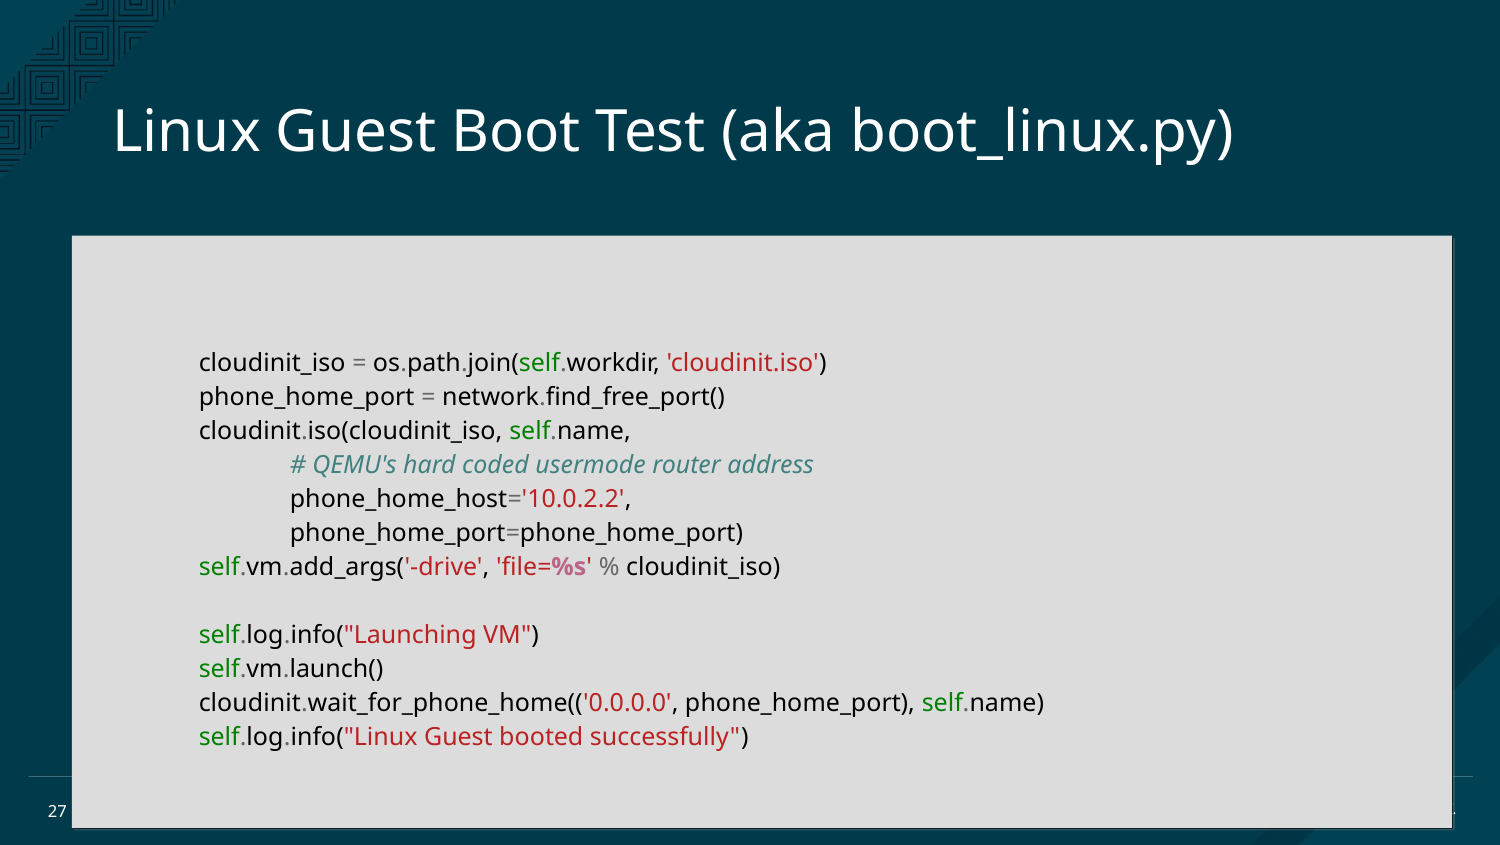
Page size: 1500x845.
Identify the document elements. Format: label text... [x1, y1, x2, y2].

picture [99, 38, 103, 49]
text_box cloudinit_iso = os.path.join(self.workdir, 'cloudinit.iso') phone_home_port = network.find_free_port() cloudinit.iso(cloudinit_iso, self.name, # QEMU's hard coded usermode router address phone_home_host='10.0.2.2', phone_home_port=phone_home_port) self.vm.add_args('-drive', 'file=%s' % cloudinit_iso) self.log.info("Launching VM") self.vm.launch() cloudinit.wait_for_phone_home(('0.0.0.0', phone_home_port), self.name) self.log.info("Linux Guest booted successfully") [71, 235, 1452, 767]
title Linux Guest Boot Test (aka boot_linux.py) [112, 0, 1388, 169]
